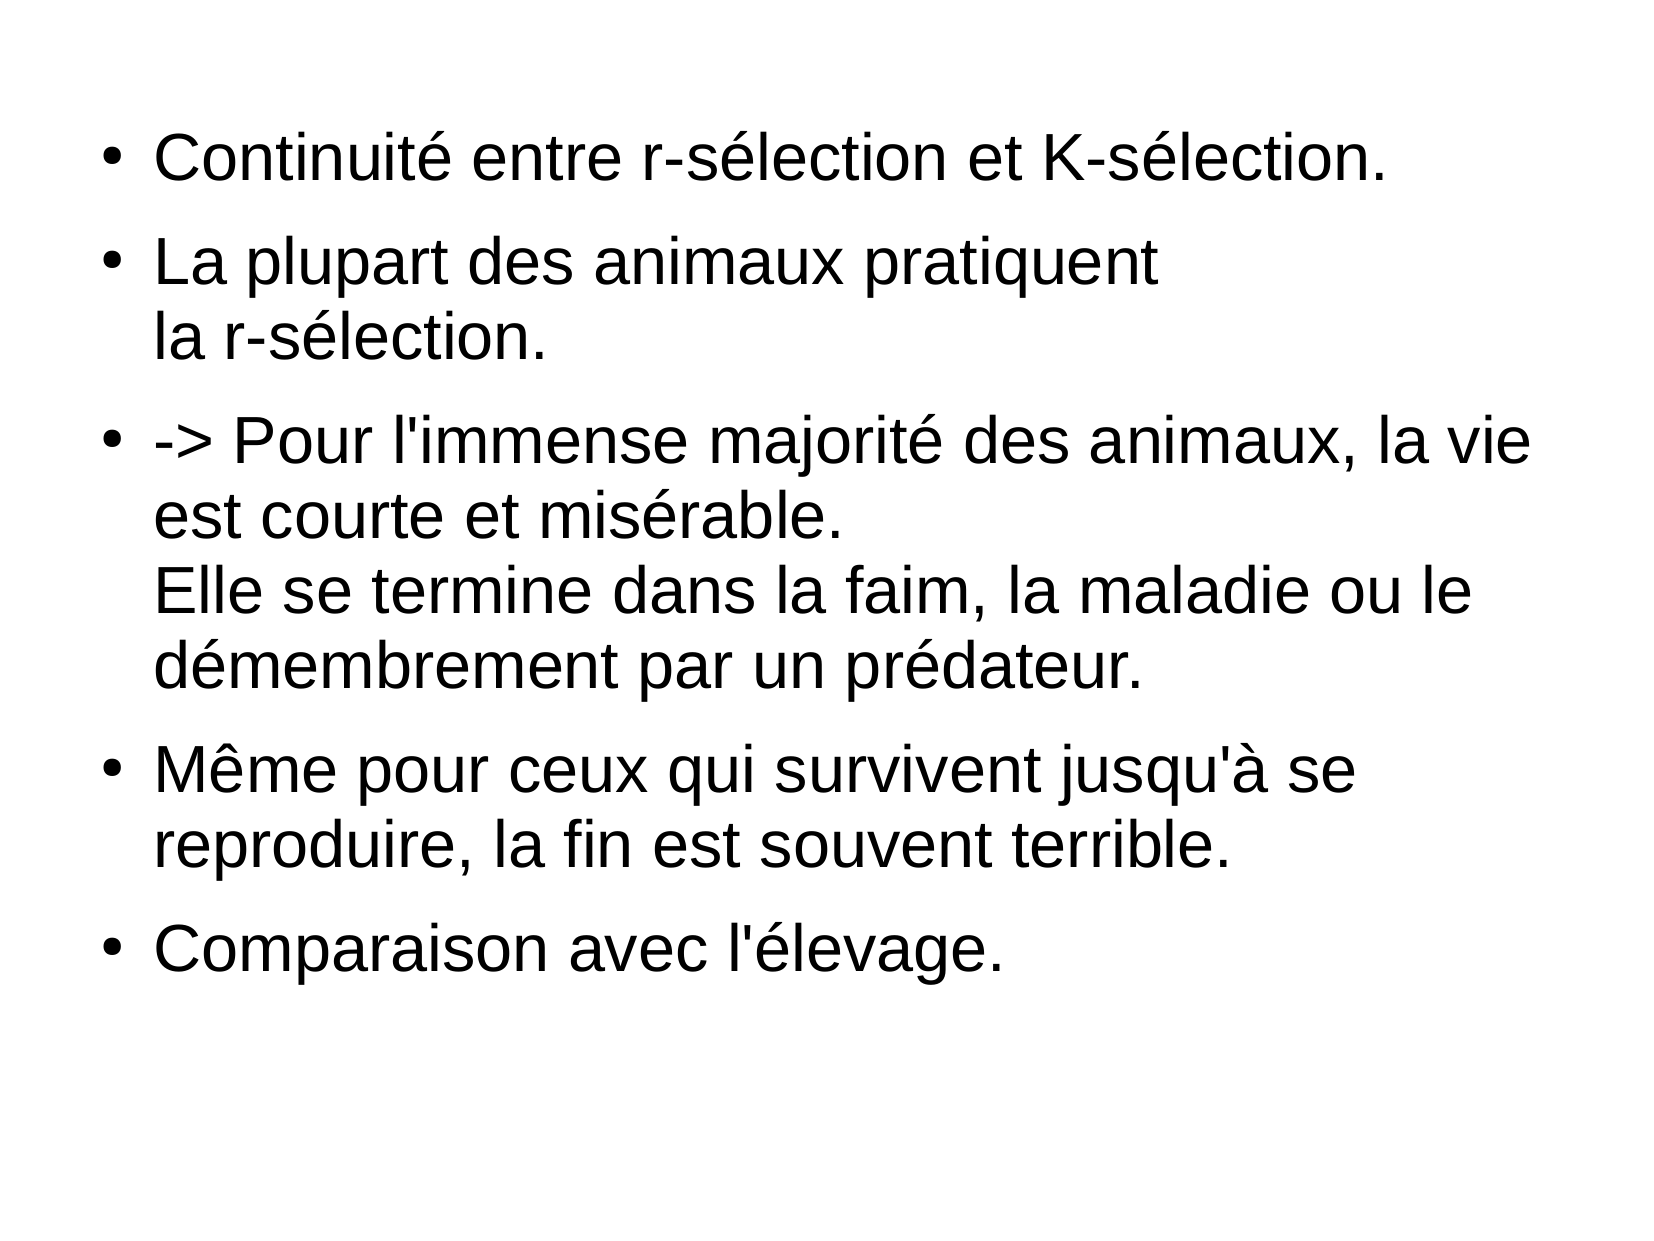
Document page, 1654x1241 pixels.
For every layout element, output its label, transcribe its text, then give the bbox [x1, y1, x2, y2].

list Continuité entre r-sélection et K-sélection. La plupart des animaux pratiquent la r-sélection. -> Pour l'immense majorité des animaux, la vie est courte et misérable. Elle se termine dans la faim, la maladie ou le démembrement par un prédateur. Même pour ceux qui survivent jusqu'à se reproduire, la fin est souvent terrible. Comparaison avec l'élevage. [82, 120, 1538, 1010]
